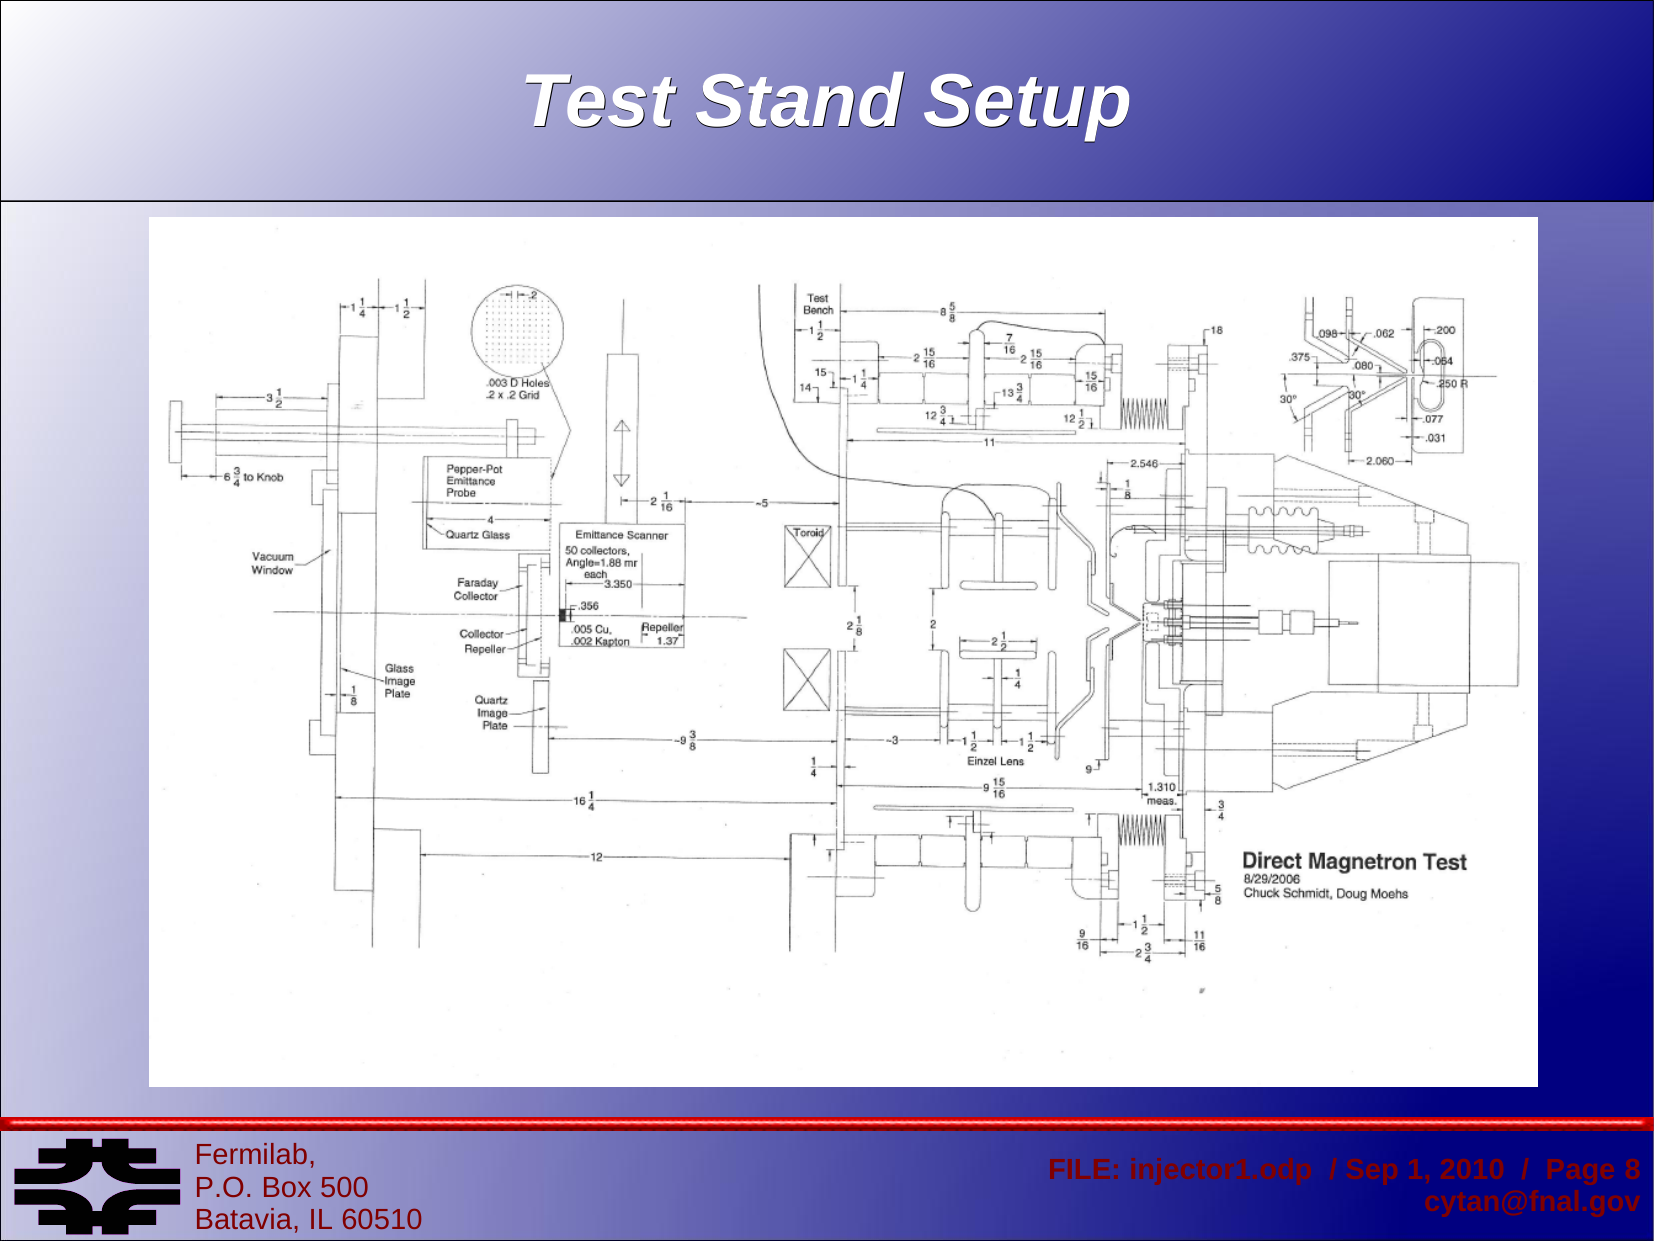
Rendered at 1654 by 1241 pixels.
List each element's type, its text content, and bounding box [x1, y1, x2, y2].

title Test Stand Setup [0, 7, 1654, 197]
picture [0, 202, 1654, 1241]
